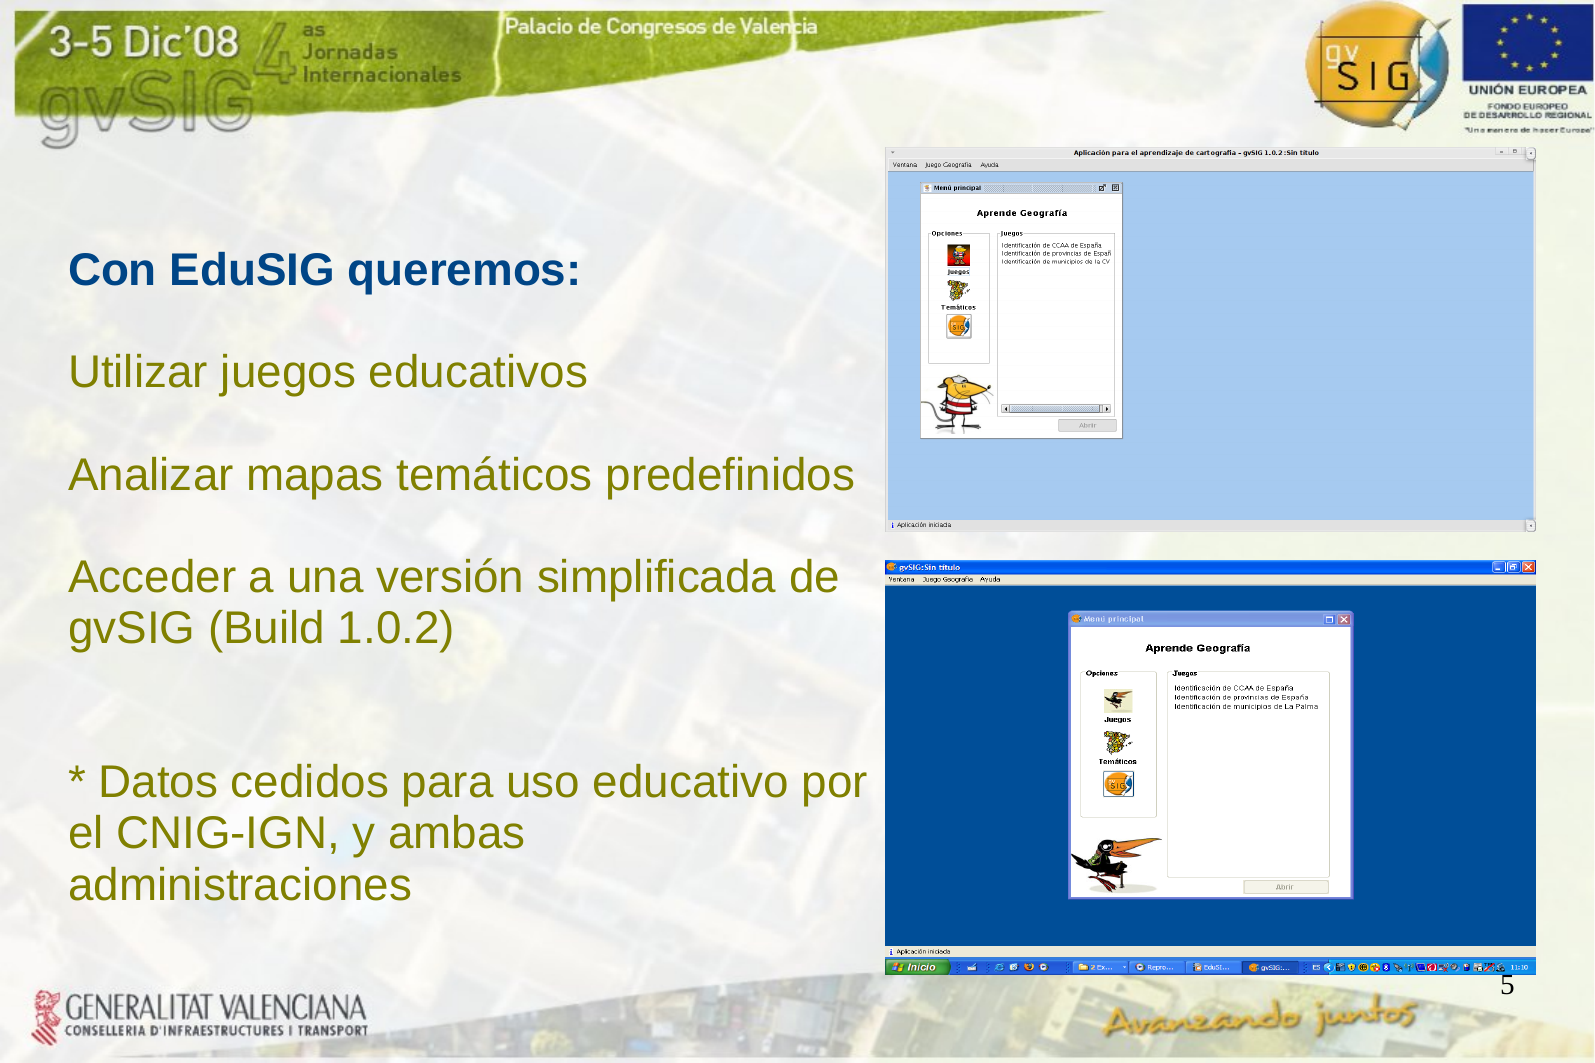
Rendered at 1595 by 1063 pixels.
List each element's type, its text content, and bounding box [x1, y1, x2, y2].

picture [0, 0, 1595, 1063]
text_box Con EduSIG queremos: Utilizar juegos educativos Analizar mapas temáticos predefinidos Acceder a una versión simplificada de gvSIG (Build 1.0.2) * Datos cedidos para uso educativo por el CNIG-IGN, y ambas administraciones [53, 236, 886, 1063]
